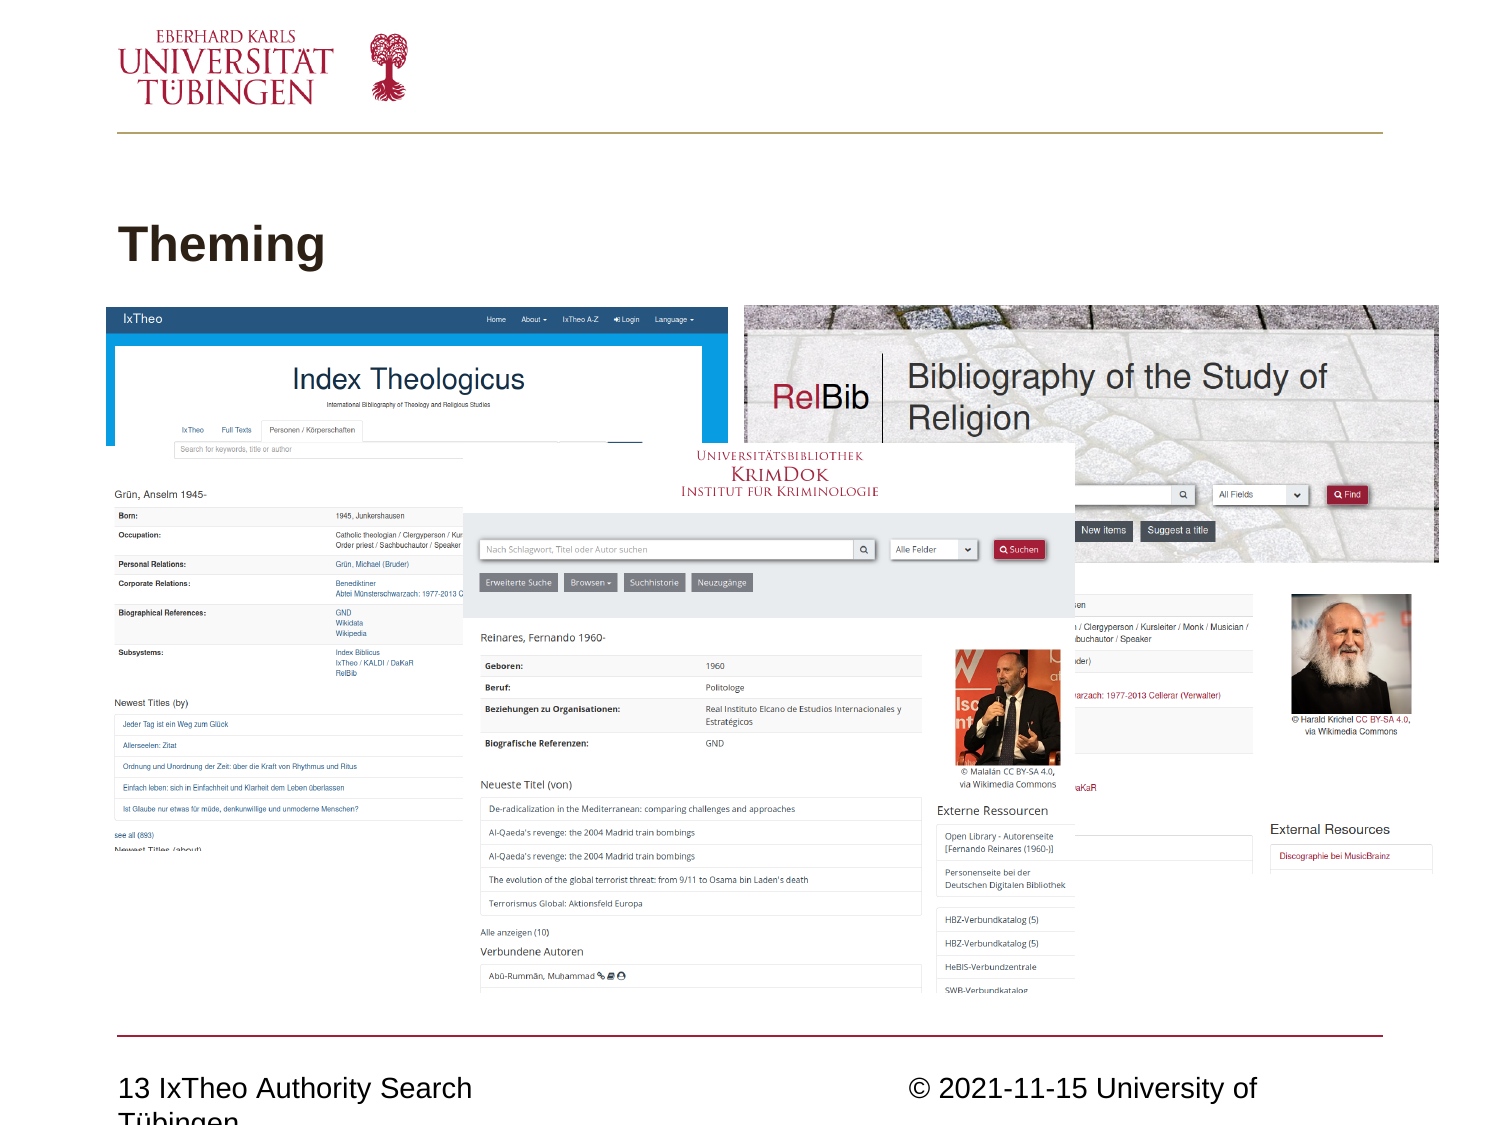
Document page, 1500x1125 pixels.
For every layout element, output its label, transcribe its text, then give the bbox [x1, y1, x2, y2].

title Theming [117, 211, 1382, 272]
picture [106, 307, 728, 333]
picture [117, 29, 408, 105]
picture [106, 305, 1439, 993]
